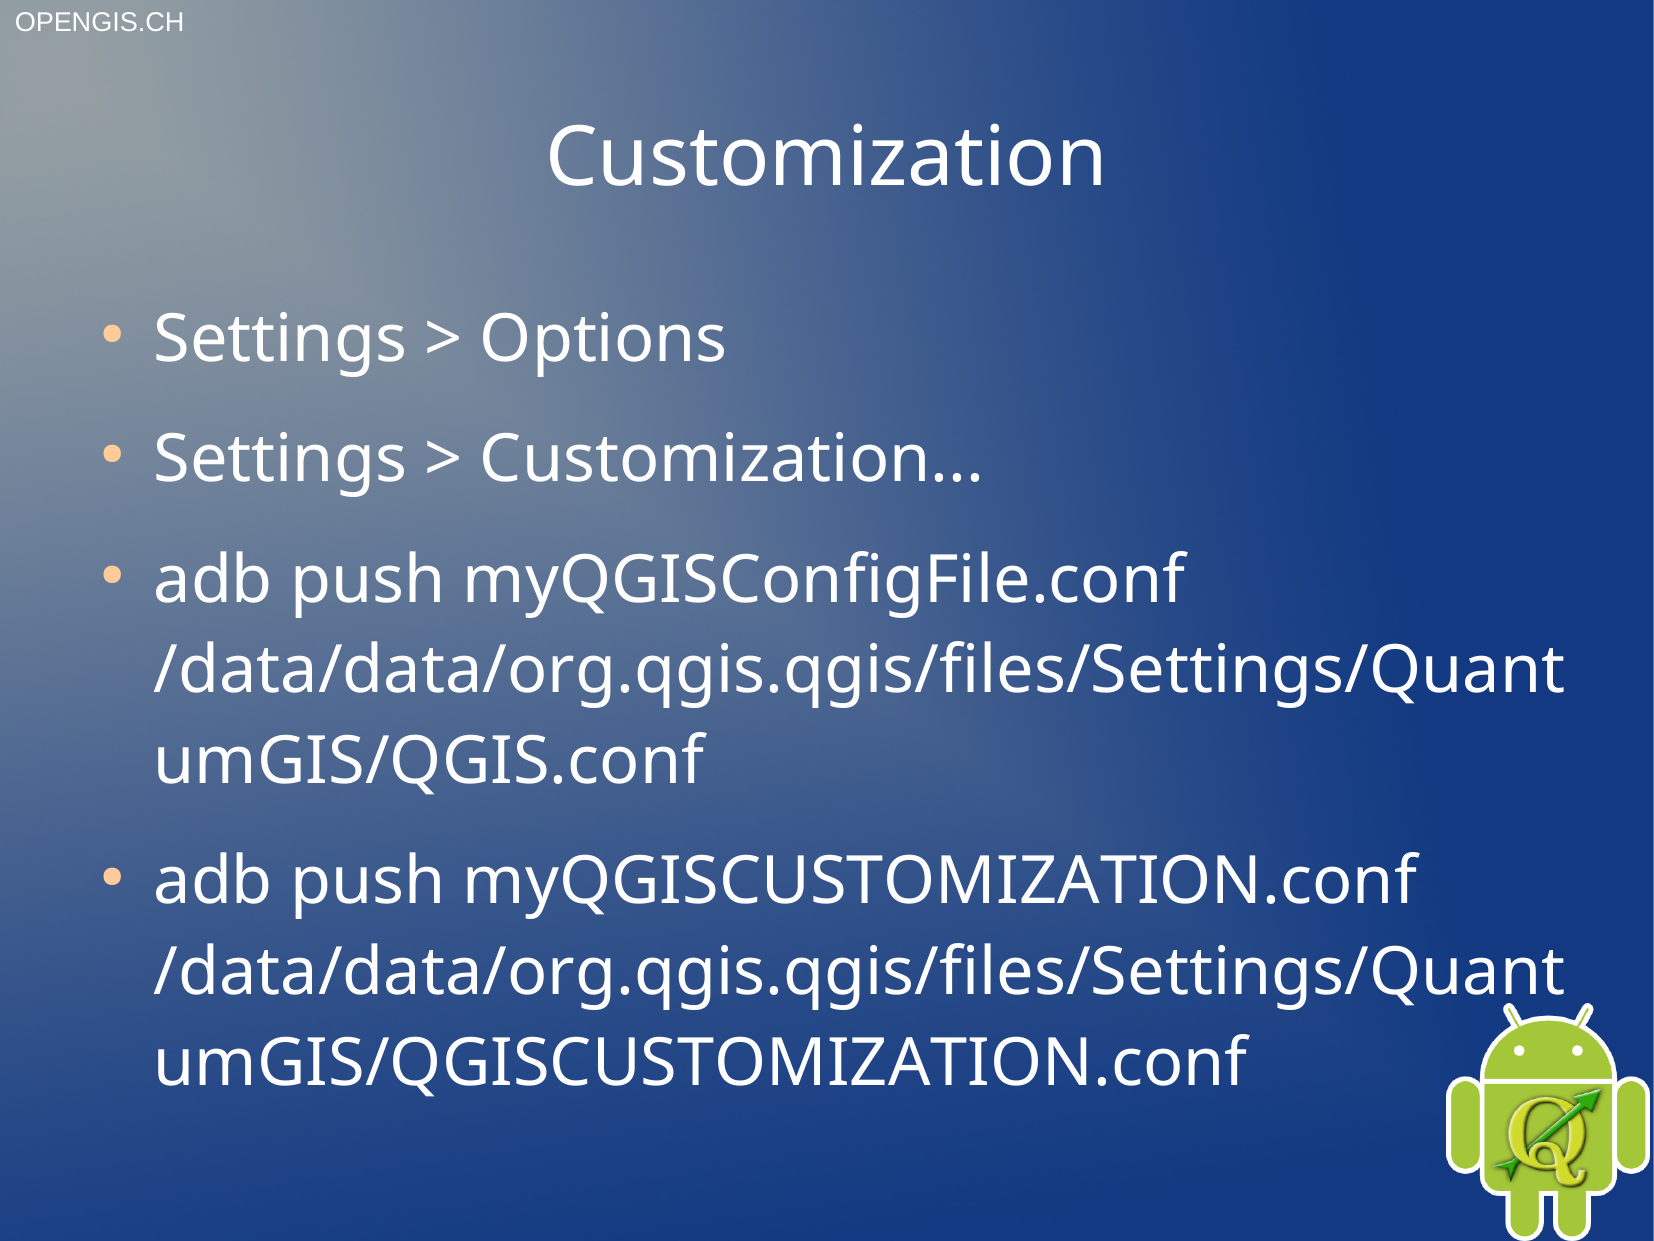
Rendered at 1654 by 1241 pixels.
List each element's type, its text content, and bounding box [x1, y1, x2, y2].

picture [0, 0, 1654, 1241]
title Customization [82, 49, 1571, 257]
list Settings > Options Settings > Customization... adb push myQGISConfigFile.conf /data/data/org.qgis.qgis/files/Settings/QuantumGIS/QGIS.conf adb push myQGISCUSTOMIZATION.conf /data/data/org.qgis.qgis/files/Settings/QuantumGIS/QGISCUSTOMIZATION.conf [82, 290, 1571, 1010]
